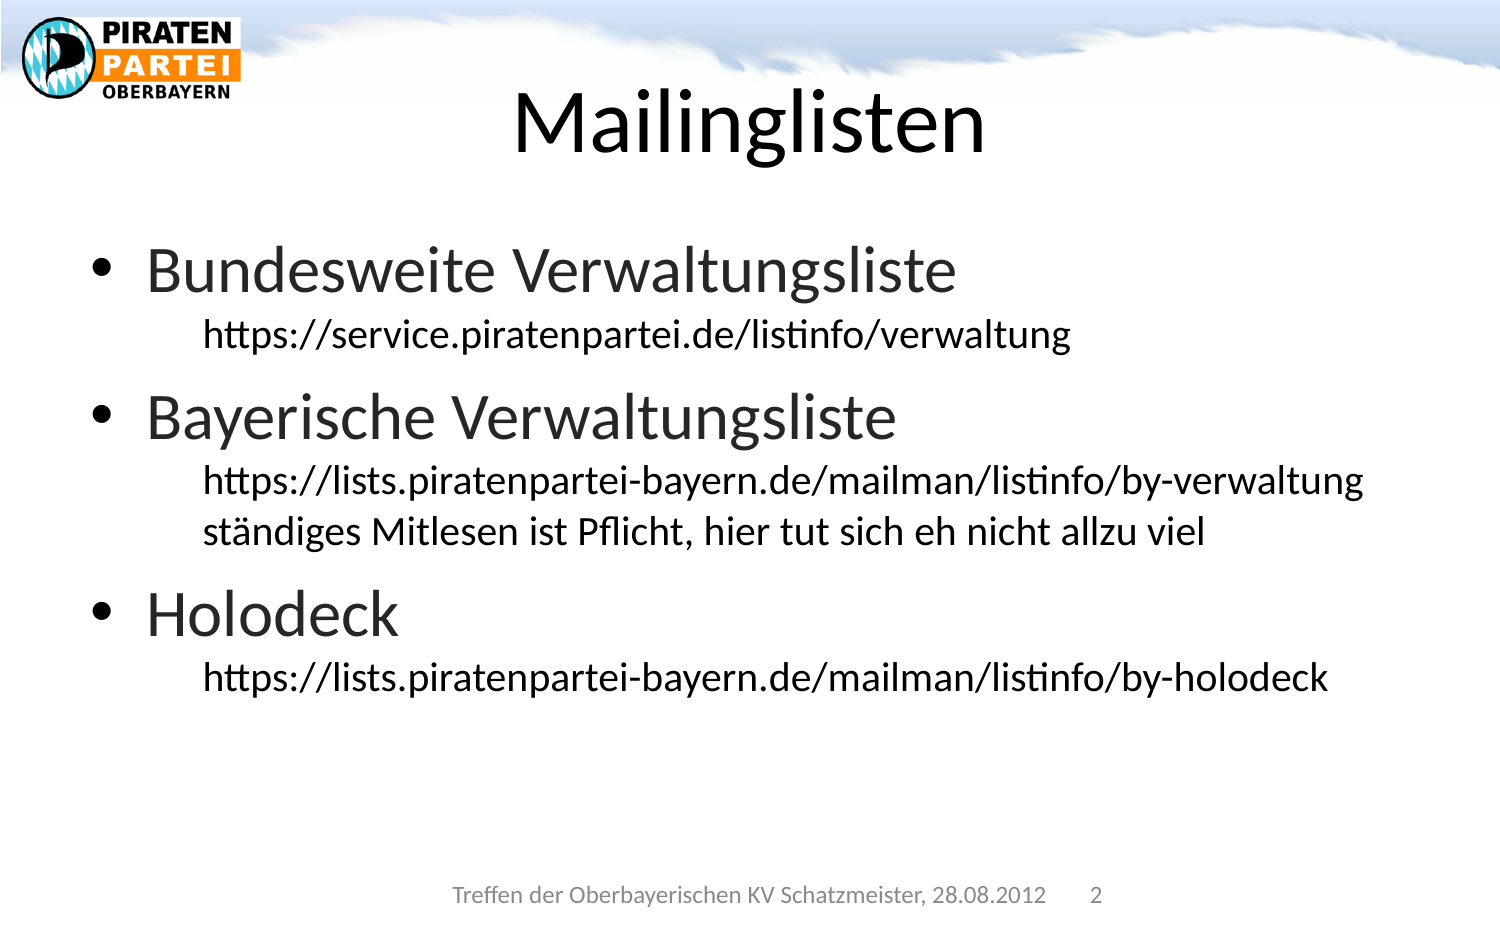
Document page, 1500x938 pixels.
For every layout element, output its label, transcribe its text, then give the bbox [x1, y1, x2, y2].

text_box [1074, 868, 1426, 919]
text_box Treffen der Oberbayerischen KV Schatzmeister, 28.08.2012 [76, 868, 1074, 919]
title Mailinglisten [75, 37, 1426, 194]
list Bundesweite Verwaltungsliste https://service.piratenpartei.de/listinfo/verwaltung Bayerische Verwaltungsliste https://lists.piratenpartei-bayern.de/mailman/listinfo/by-verwaltung ständiges Mitlesen ist Pflicht, hier tut sich eh nicht allzu viel Holodeck https://lists.piratenpartei-bayern.de/mailman/listinfo/by-holodeck [75, 218, 1426, 838]
